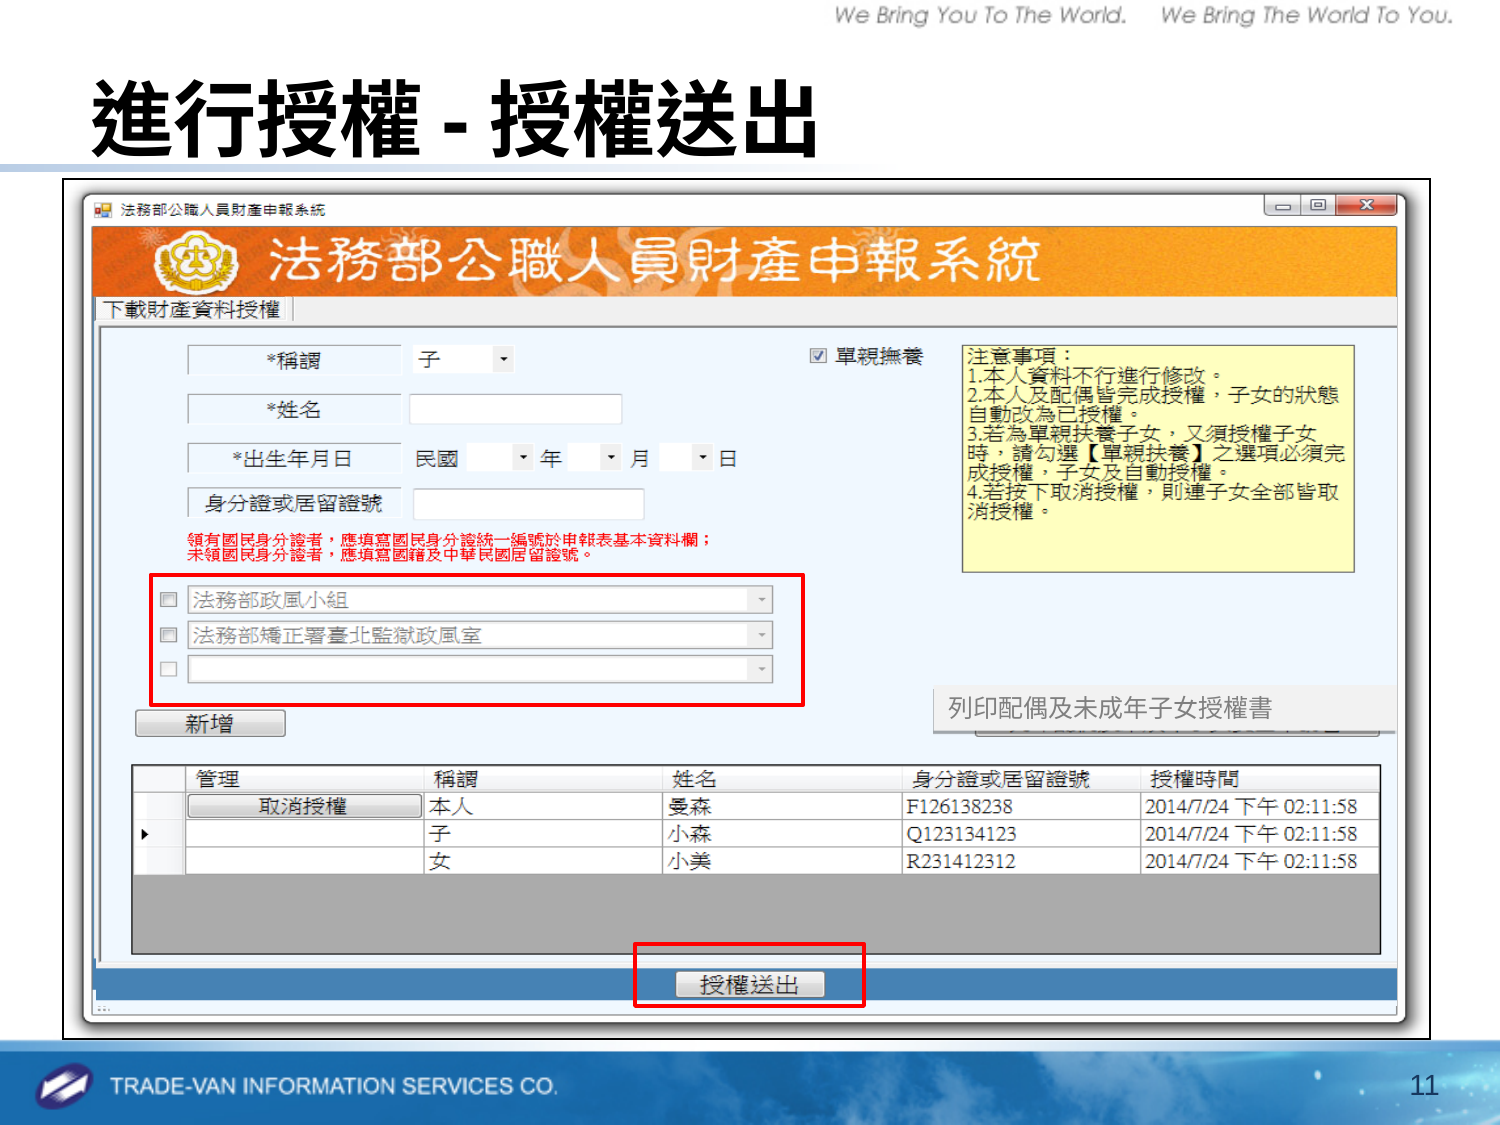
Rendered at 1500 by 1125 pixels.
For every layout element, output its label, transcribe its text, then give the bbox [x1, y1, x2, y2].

title 進行授權-授權送出 [75, 58, 1426, 176]
text_box [1349, 1053, 1500, 1114]
text_box 列印配偶及未成年子女授權書 [933, 685, 1397, 731]
picture [63, 179, 1430, 1038]
